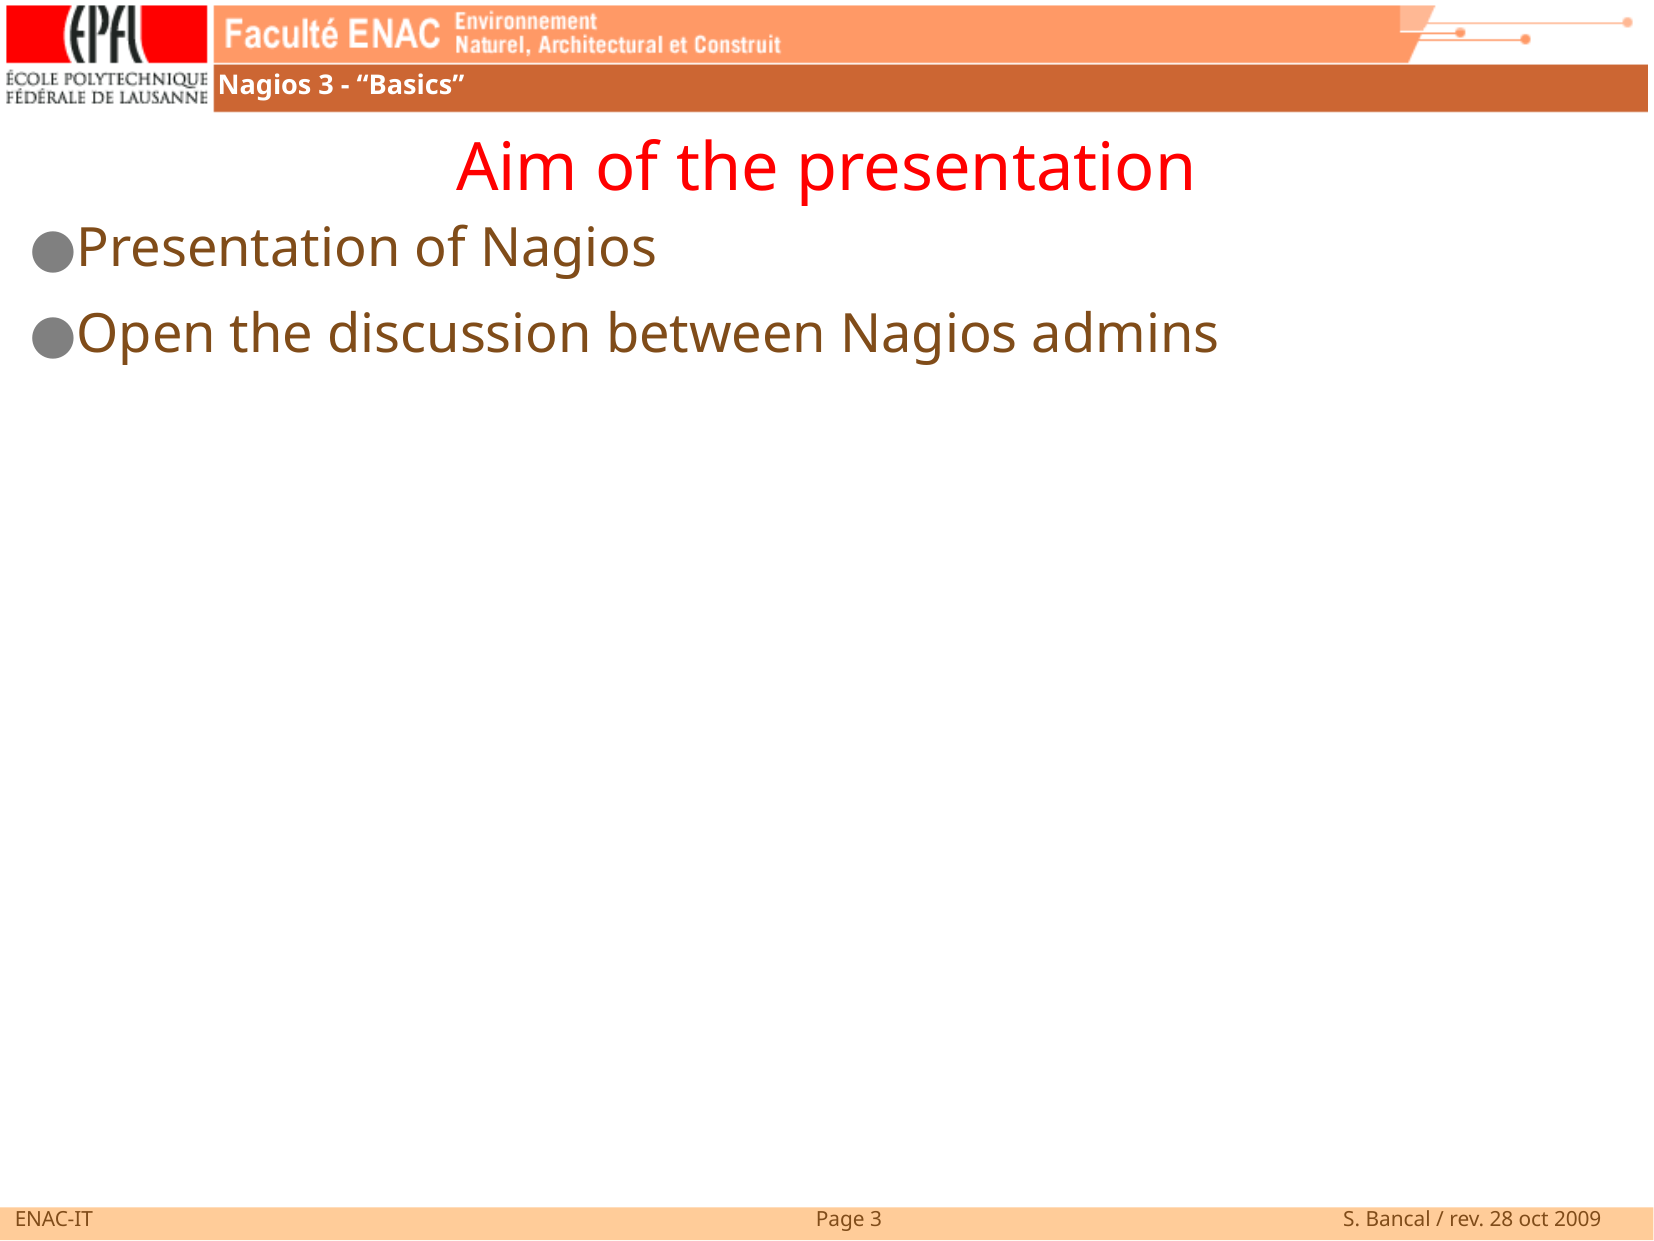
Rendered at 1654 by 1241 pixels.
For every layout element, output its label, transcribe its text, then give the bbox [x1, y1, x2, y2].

picture [0, 0, 1648, 114]
list Presentation of Nagios Open the discussion between Nagios admins [0, 208, 1654, 1188]
title Aim of the presentation [0, 117, 1654, 208]
